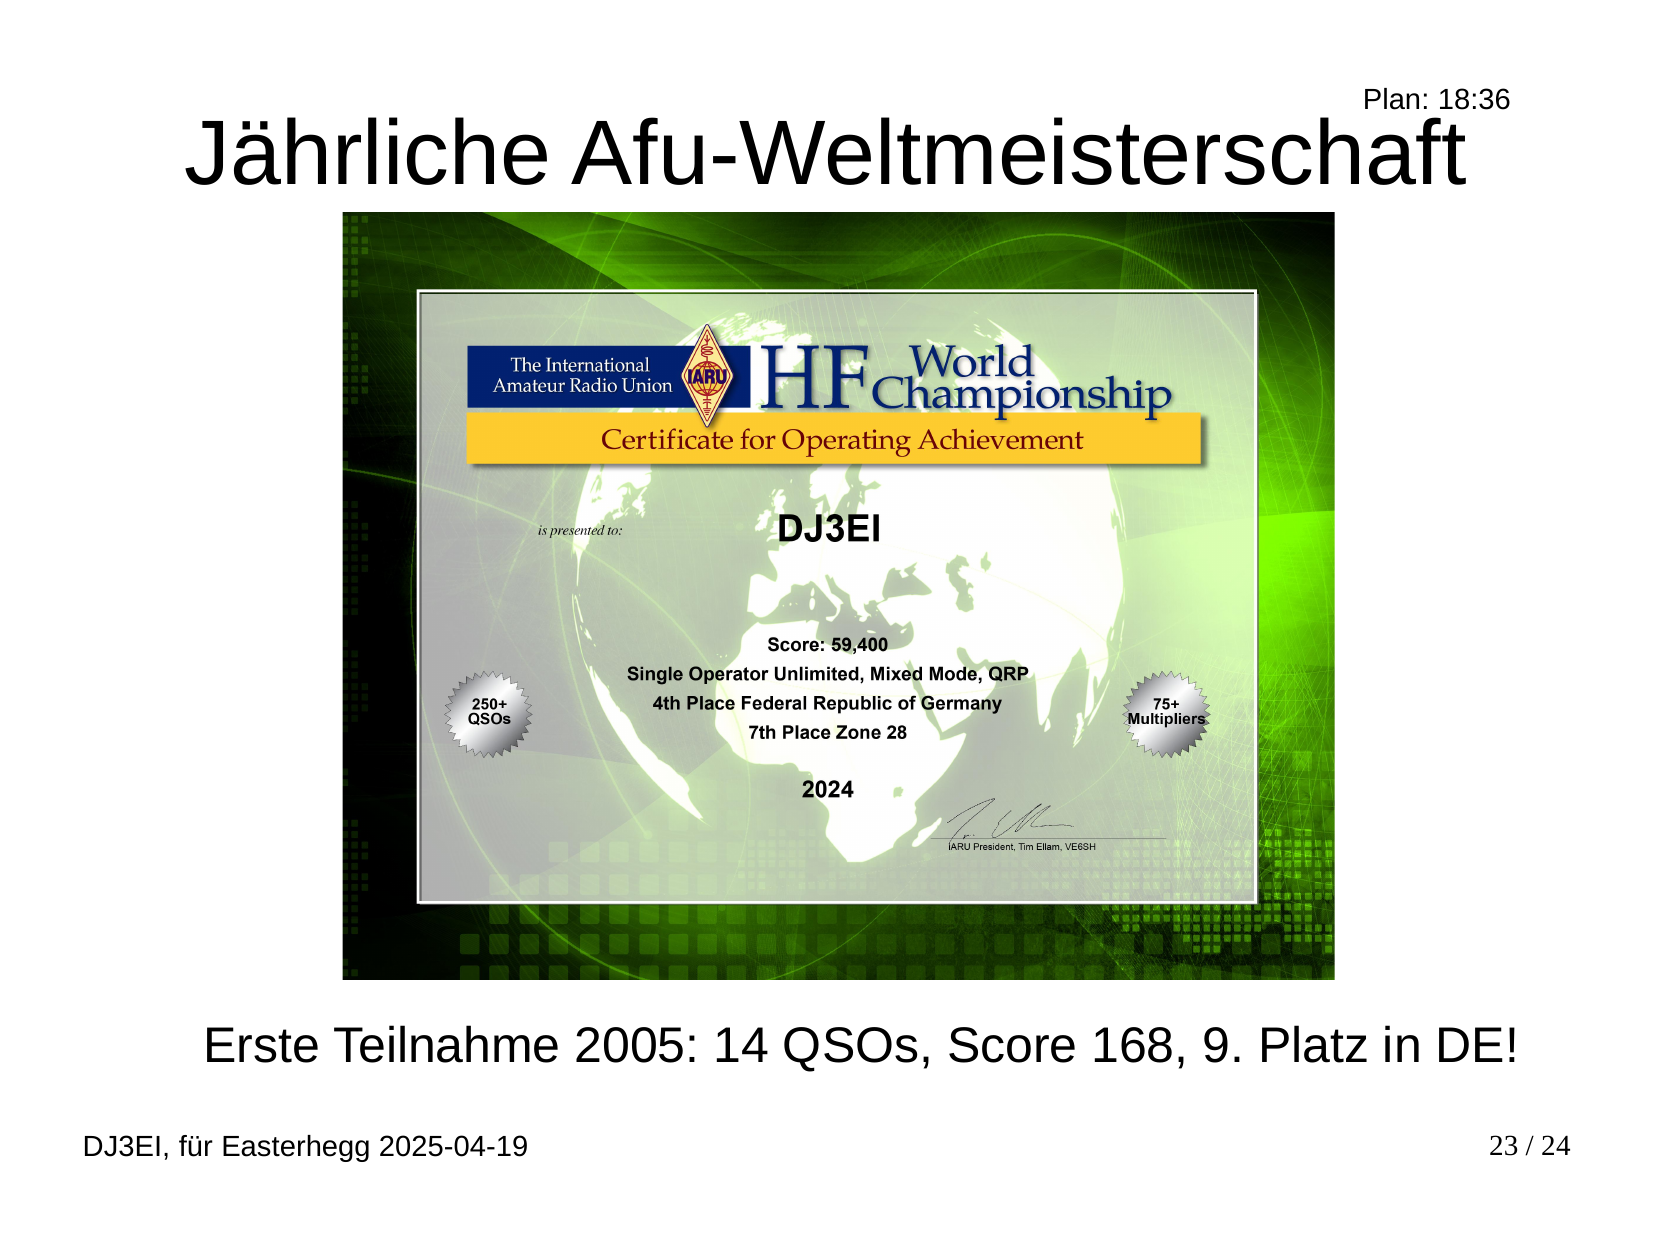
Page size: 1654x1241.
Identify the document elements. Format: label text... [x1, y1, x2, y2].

picture [342, 212, 1335, 980]
title Jährliche Afu-Weltmeisterschaft [82, 49, 1571, 257]
text_box Erste Teilnahme 2005: 14 QSOs, Score 168, 9. Platz in DE! [188, 1009, 1536, 1099]
text_box Plan: 18:36 [1348, 75, 1527, 123]
